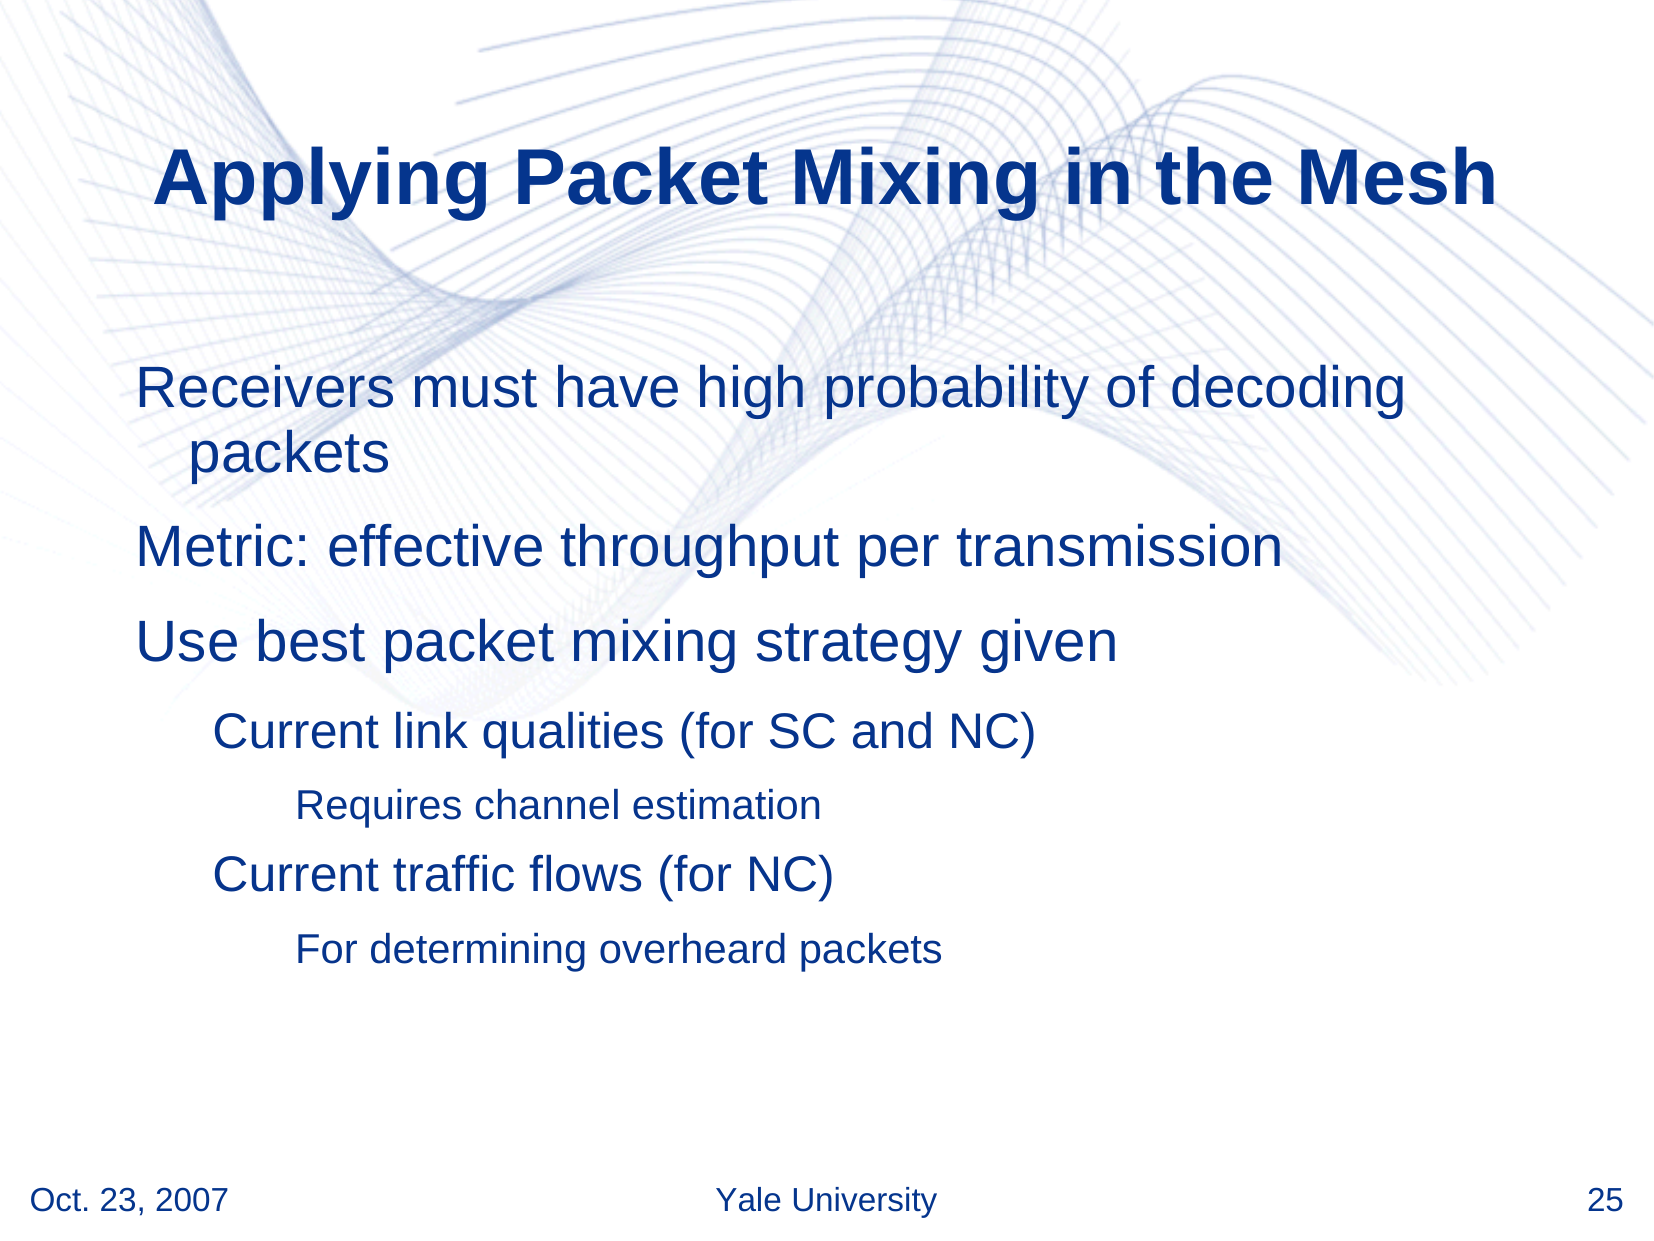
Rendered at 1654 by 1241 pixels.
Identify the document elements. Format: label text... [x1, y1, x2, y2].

title Applying Packet Mixing in the Mesh [118, 66, 1536, 288]
picture [0, 0, 1654, 1241]
list Receivers must have high probability of decoding packets Metric: effective throughput per transmission Use best packet mixing strategy given Current link qualities (for SC and NC) Requires channel estimation Current traffic flows (for NC) For determining overheard packets [118, 354, 1536, 1108]
